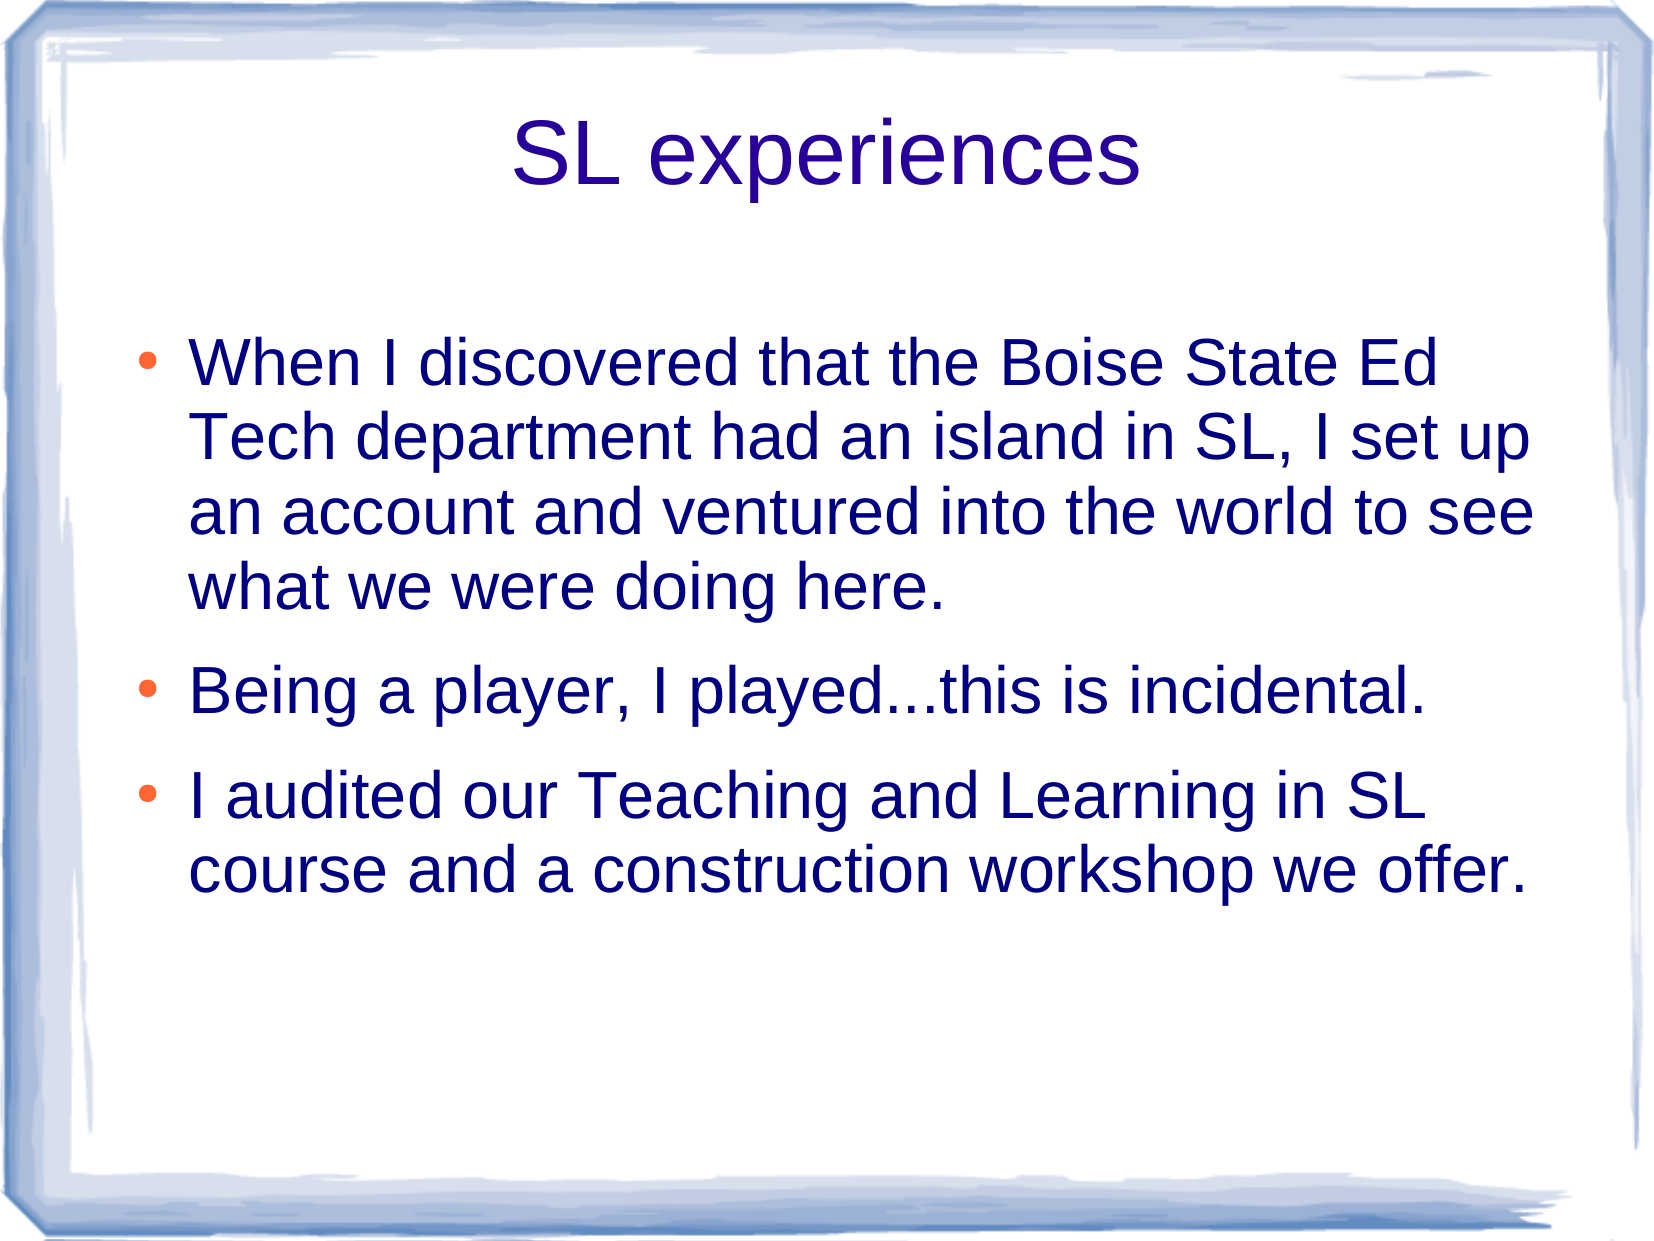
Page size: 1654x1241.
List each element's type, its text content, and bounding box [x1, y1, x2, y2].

title SL experiences [82, 49, 1571, 257]
list When I discovered that the Boise State Ed Tech department had an island in SL, I set up an account and ventured into the world to see what we were doing here. Being a player, I played...this is incidental. I audited our Teaching and Learning in SL course and a construction workshop we offer. [118, 324, 1571, 1012]
picture [0, 0, 1654, 1241]
